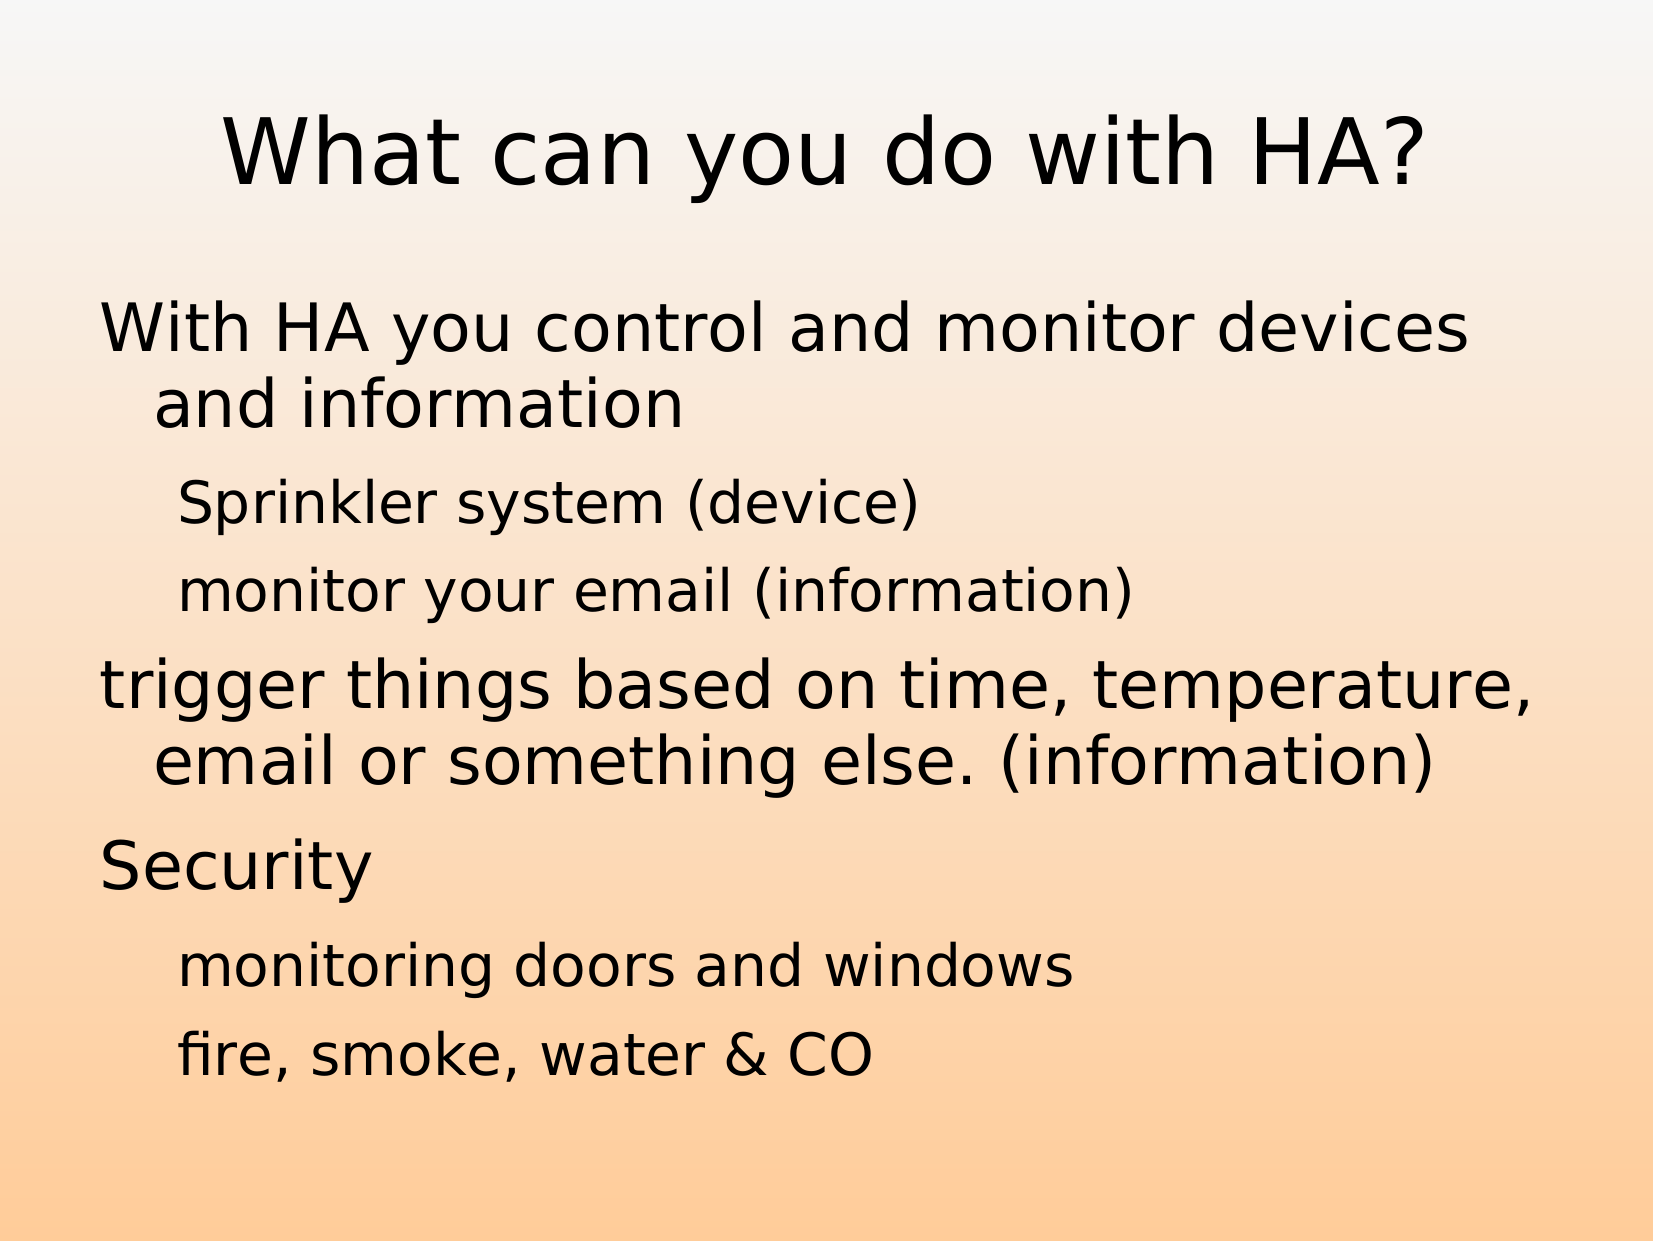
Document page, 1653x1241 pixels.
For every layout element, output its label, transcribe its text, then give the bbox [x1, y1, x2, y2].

list With HA you control and monitor devices and information Sprinkler system (device) monitor your email (information) trigger things based on time, temperature, email or something else. (information) Security monitoring doors and windows fire, smoke, water & CO [82, 290, 1570, 1166]
title What can you do with HA? [82, 49, 1570, 257]
